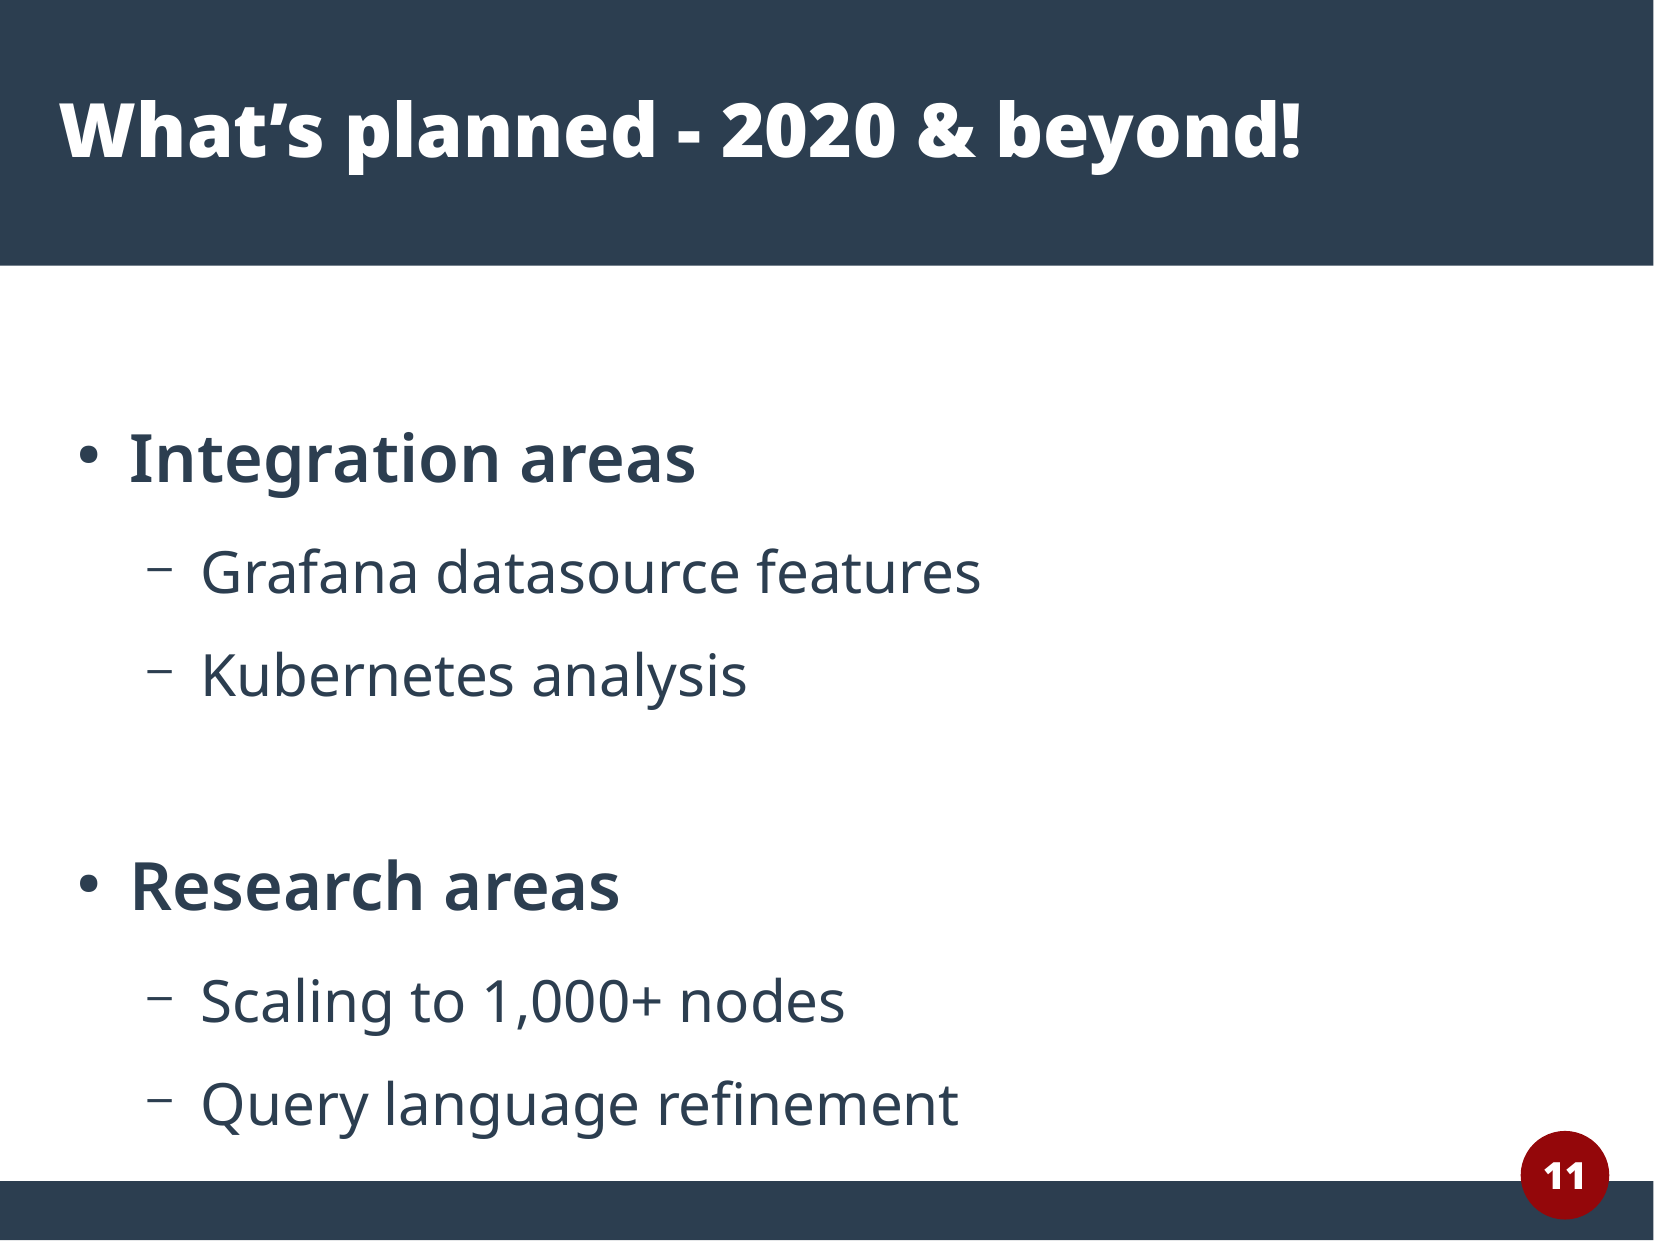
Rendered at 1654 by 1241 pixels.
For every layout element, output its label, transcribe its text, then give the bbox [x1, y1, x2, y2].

title What’s planned - 2020 & beyond! [59, 49, 1595, 207]
list Integration areas Grafana datasource features Kubernetes analysis Research areas Scaling to 1,000+ nodes Query language refinement [59, 324, 1595, 1152]
